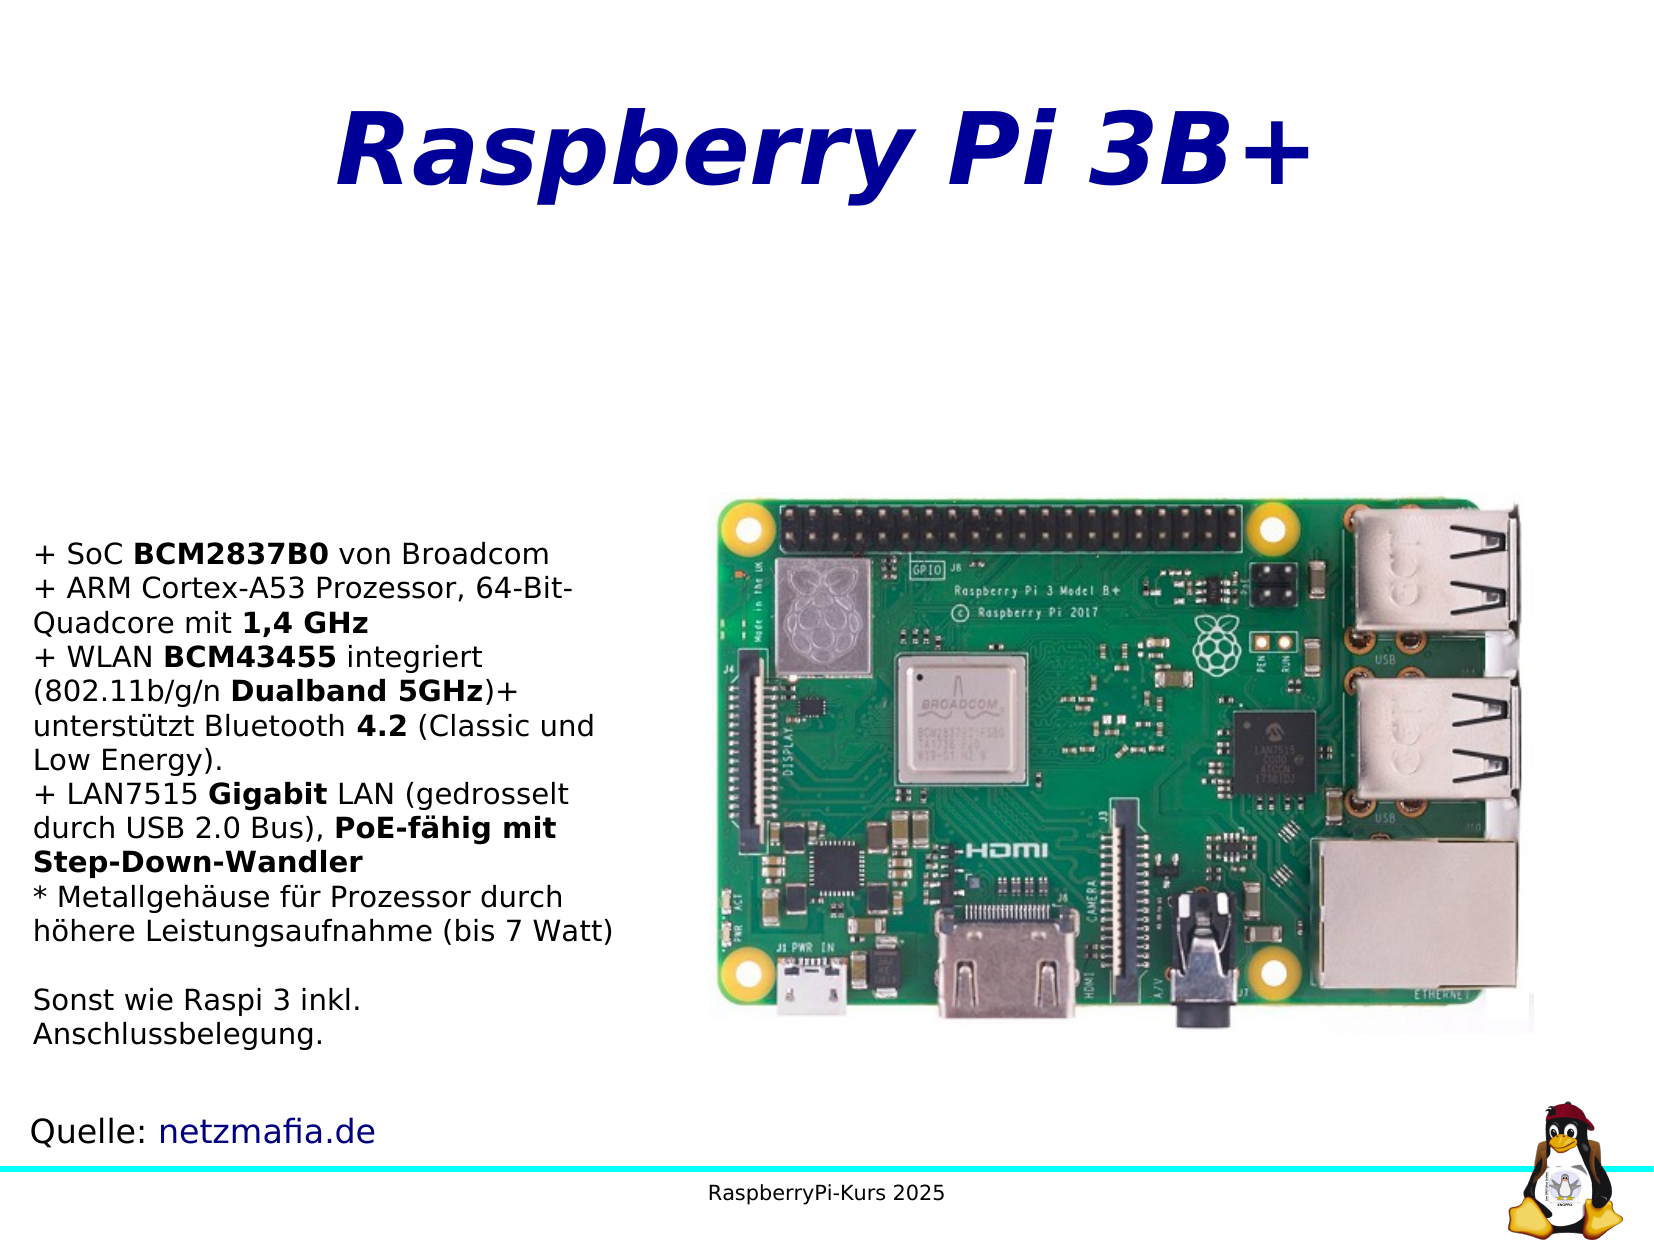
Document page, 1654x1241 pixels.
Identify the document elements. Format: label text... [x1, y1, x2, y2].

picture [1505, 1100, 1625, 1241]
title Raspberry Pi 3B+ [121, 33, 1534, 267]
picture [708, 492, 1534, 1034]
list + SoC BCM2837B0 von Broadcom + ARM Cortex-A53 Prozessor, 64-Bit-Quadcore mit 1,4 GHz + WLAN BCM43455 integriert (802.11b/g/n Dualband 5GHz)+ unterstützt Bluetooth 4.2 (Classic und Low Energy). + LAN7515 Gigabit LAN (gedrosselt durch USB 2.0 Bus), PoE-fähig mit Step-Down-Wandler * Metallgehäuse für Prozessor durch höhere Leistungsaufnahme (bis 7 Watt) Sonst wie Raspi 3 inkl. Anschlussbelegung. [32, 537, 650, 1052]
text_box Quelle: netzmafia.de [29, 1113, 473, 1152]
